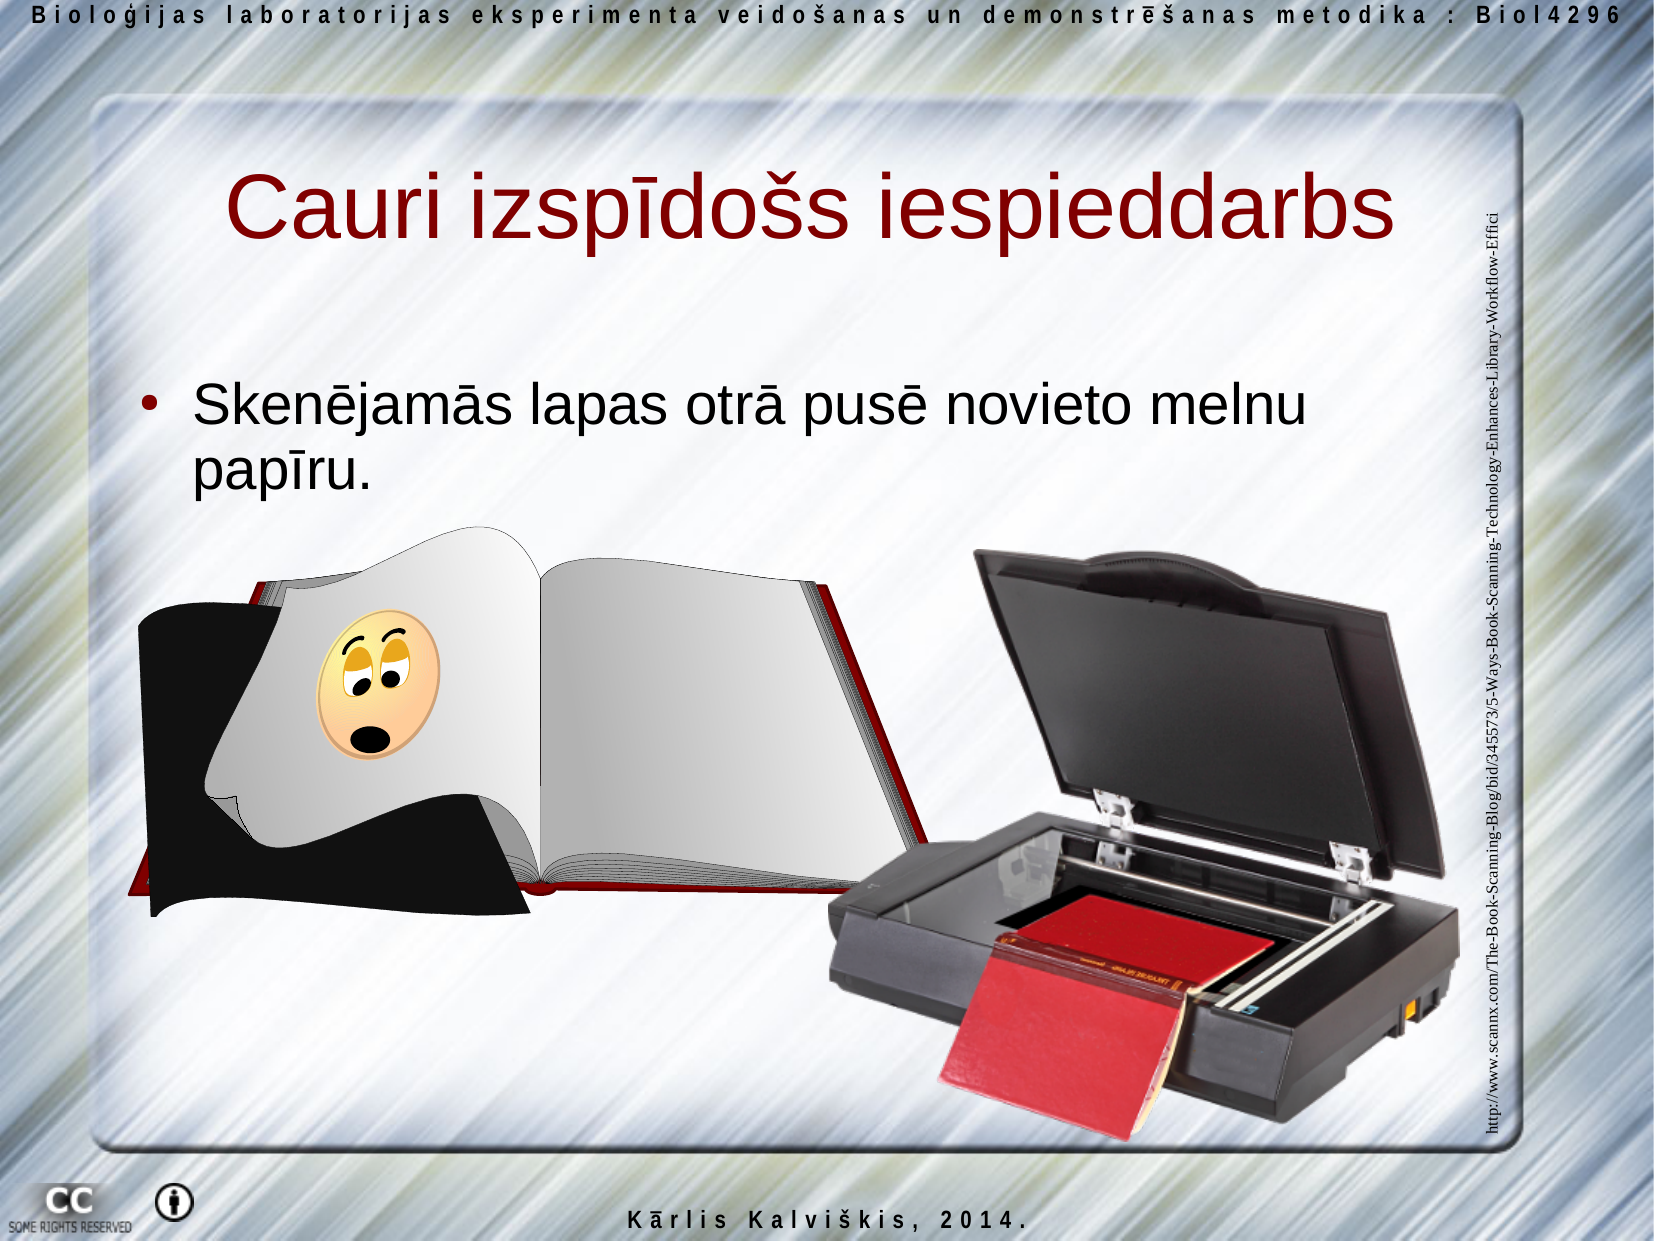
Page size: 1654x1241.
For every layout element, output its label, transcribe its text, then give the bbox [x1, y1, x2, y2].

text_box [133, 526, 828, 917]
text_box http://www.scannx.com/The-Book-Scanning-Blog/bid/345573/5-Ways-Book-Scanning-Technology-Enhances-Library-Workflow-Effici [1482, 212, 1502, 1126]
picture [0, 0, 1654, 1241]
title Cauri izspīdošs iespieddarbs [121, 102, 1502, 310]
list Skenējamās lapas otrā pusē novieto melnu papīru. [121, 371, 1501, 1127]
